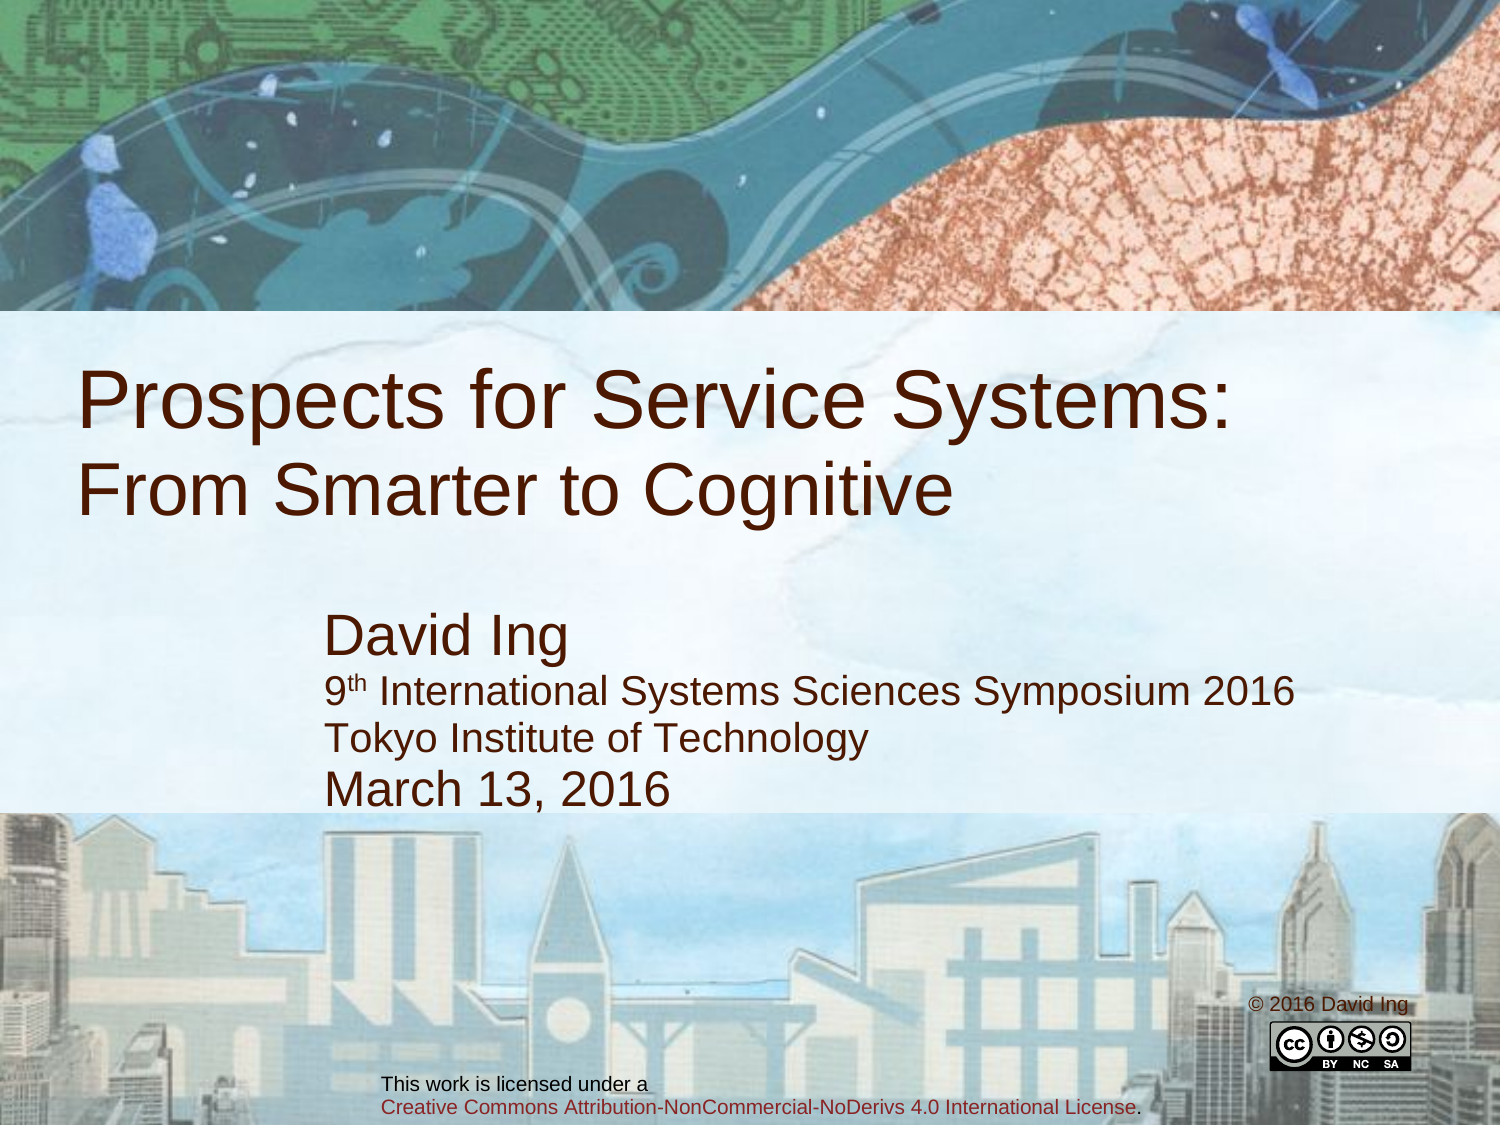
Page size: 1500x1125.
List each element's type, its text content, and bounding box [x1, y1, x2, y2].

list David Ing 9th International Systems Sciences Symposium 2016 Tokyo Institute of Technology March 13, 2016 [324, 602, 1375, 820]
title Prospects for Service Systems: From Smarter to Cognitive [76, 328, 1358, 549]
picture [0, 0, 1500, 1125]
